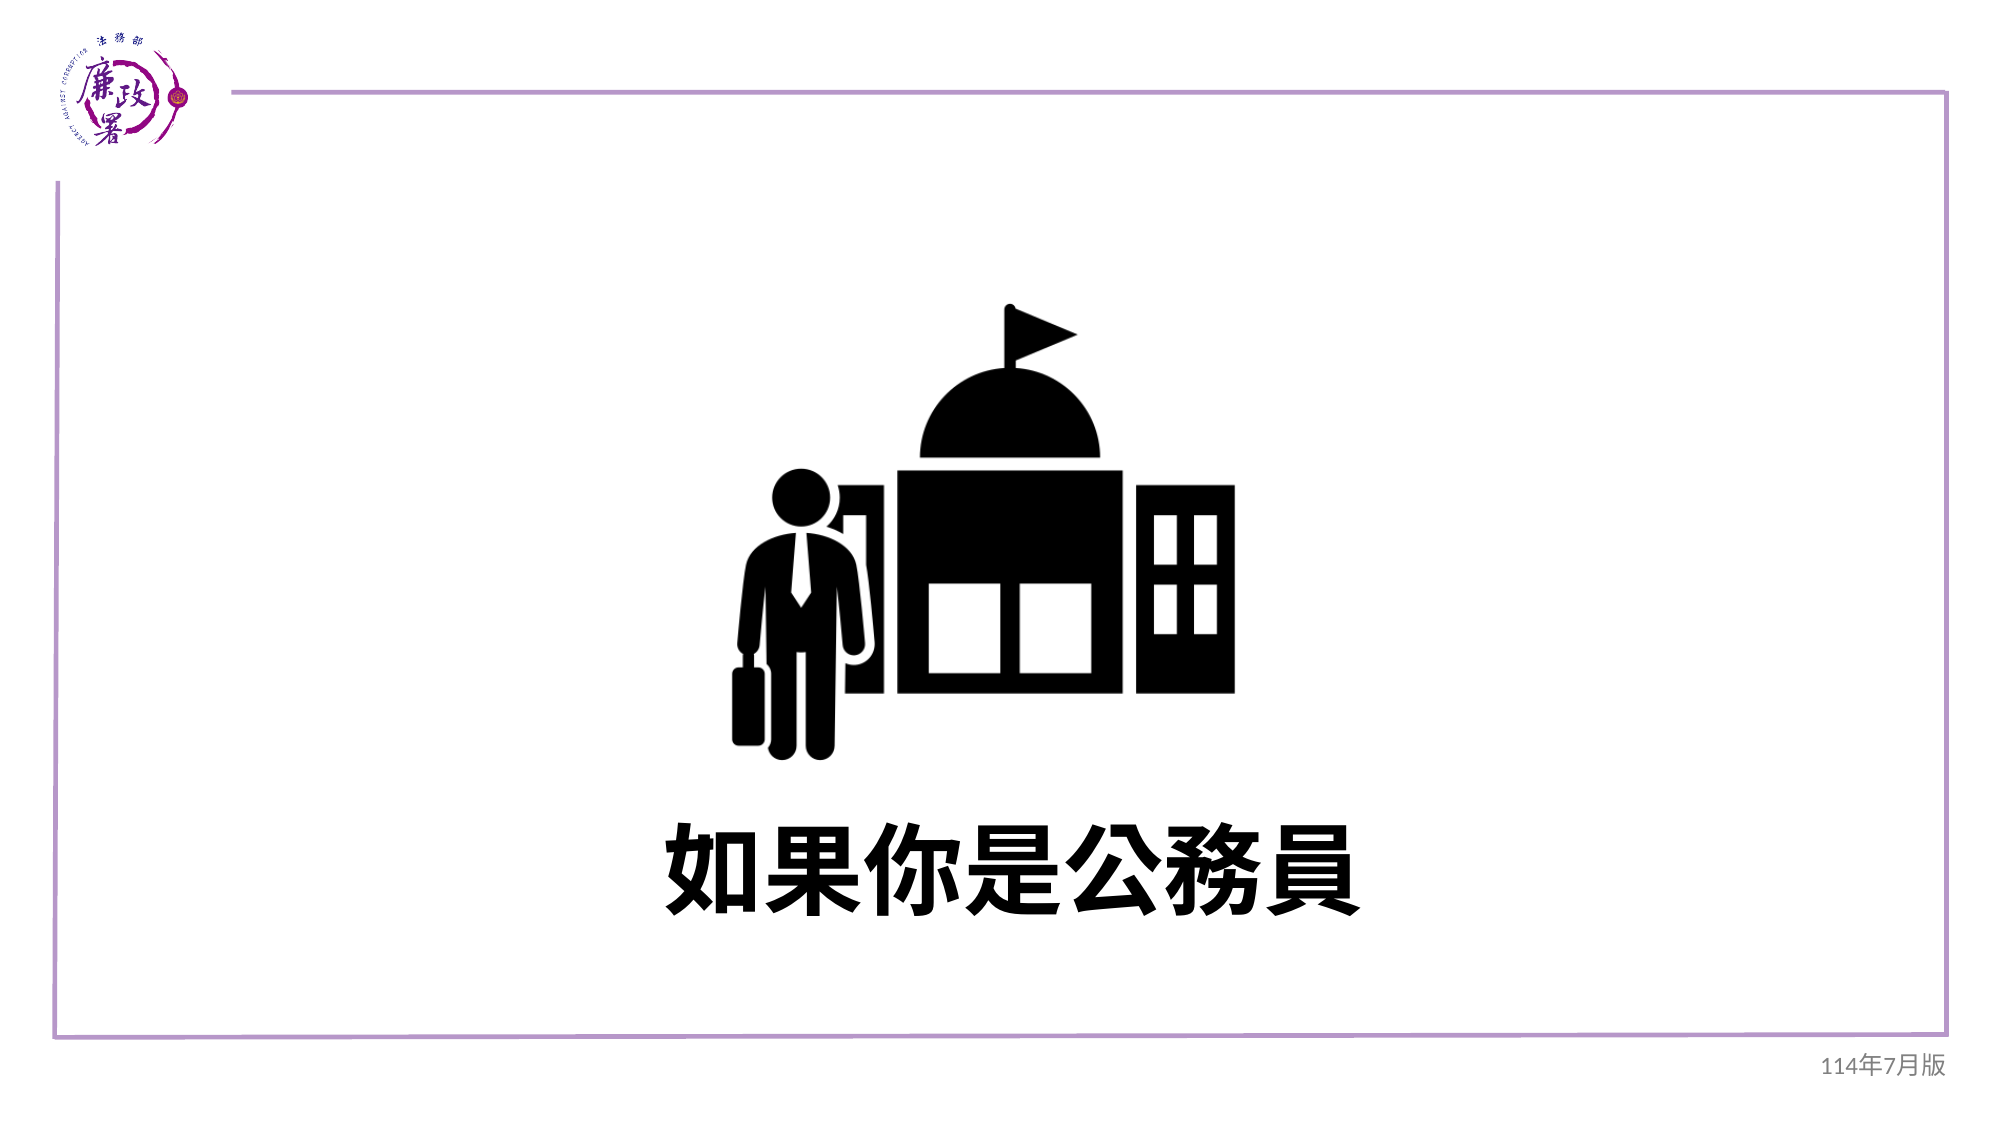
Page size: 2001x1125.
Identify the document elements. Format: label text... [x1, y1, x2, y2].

picture [714, 263, 1253, 800]
text_box 如果你是公務員 [648, 800, 1378, 936]
picture [60, 32, 188, 146]
